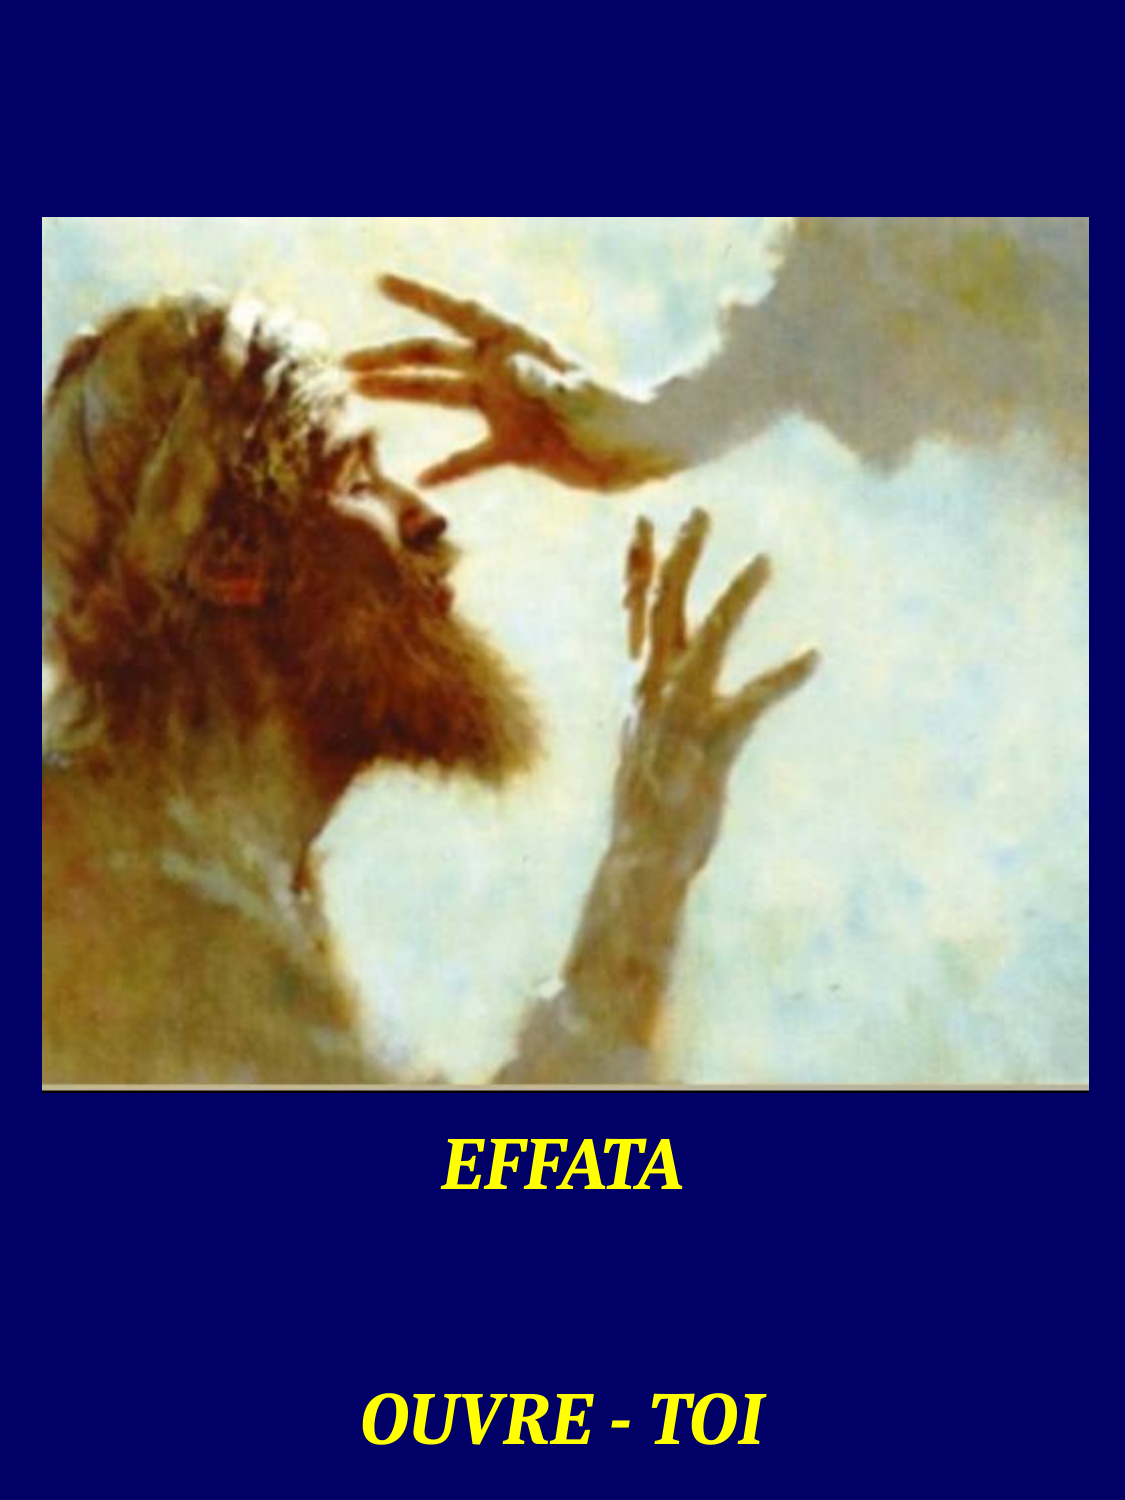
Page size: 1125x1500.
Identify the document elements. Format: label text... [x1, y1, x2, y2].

picture [42, 217, 1089, 1093]
text_box EFFATA OUVRE - TOI [113, 1106, 1012, 1467]
